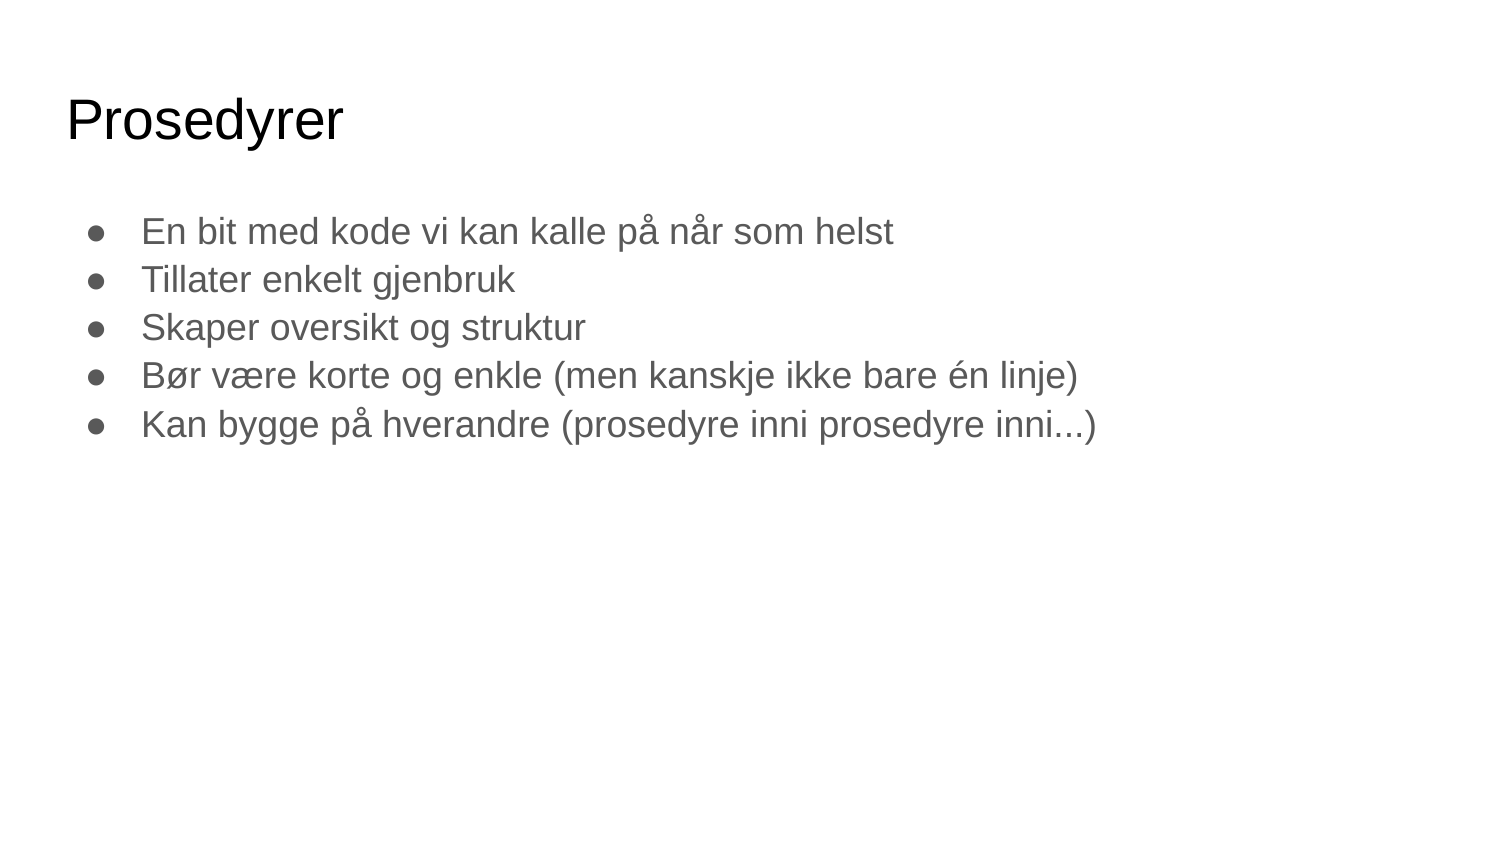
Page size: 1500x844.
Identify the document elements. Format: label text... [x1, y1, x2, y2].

list En bit med kode vi kan kalle på når som helst Tillater enkelt gjenbruk Skaper oversikt og struktur Bør være korte og enkle (men kanskje ikke bare én linje) Kan bygge på hverandre (prosedyre inni prosedyre inni...) [51, 189, 1449, 750]
title Prosedyrer [51, 72, 1449, 167]
